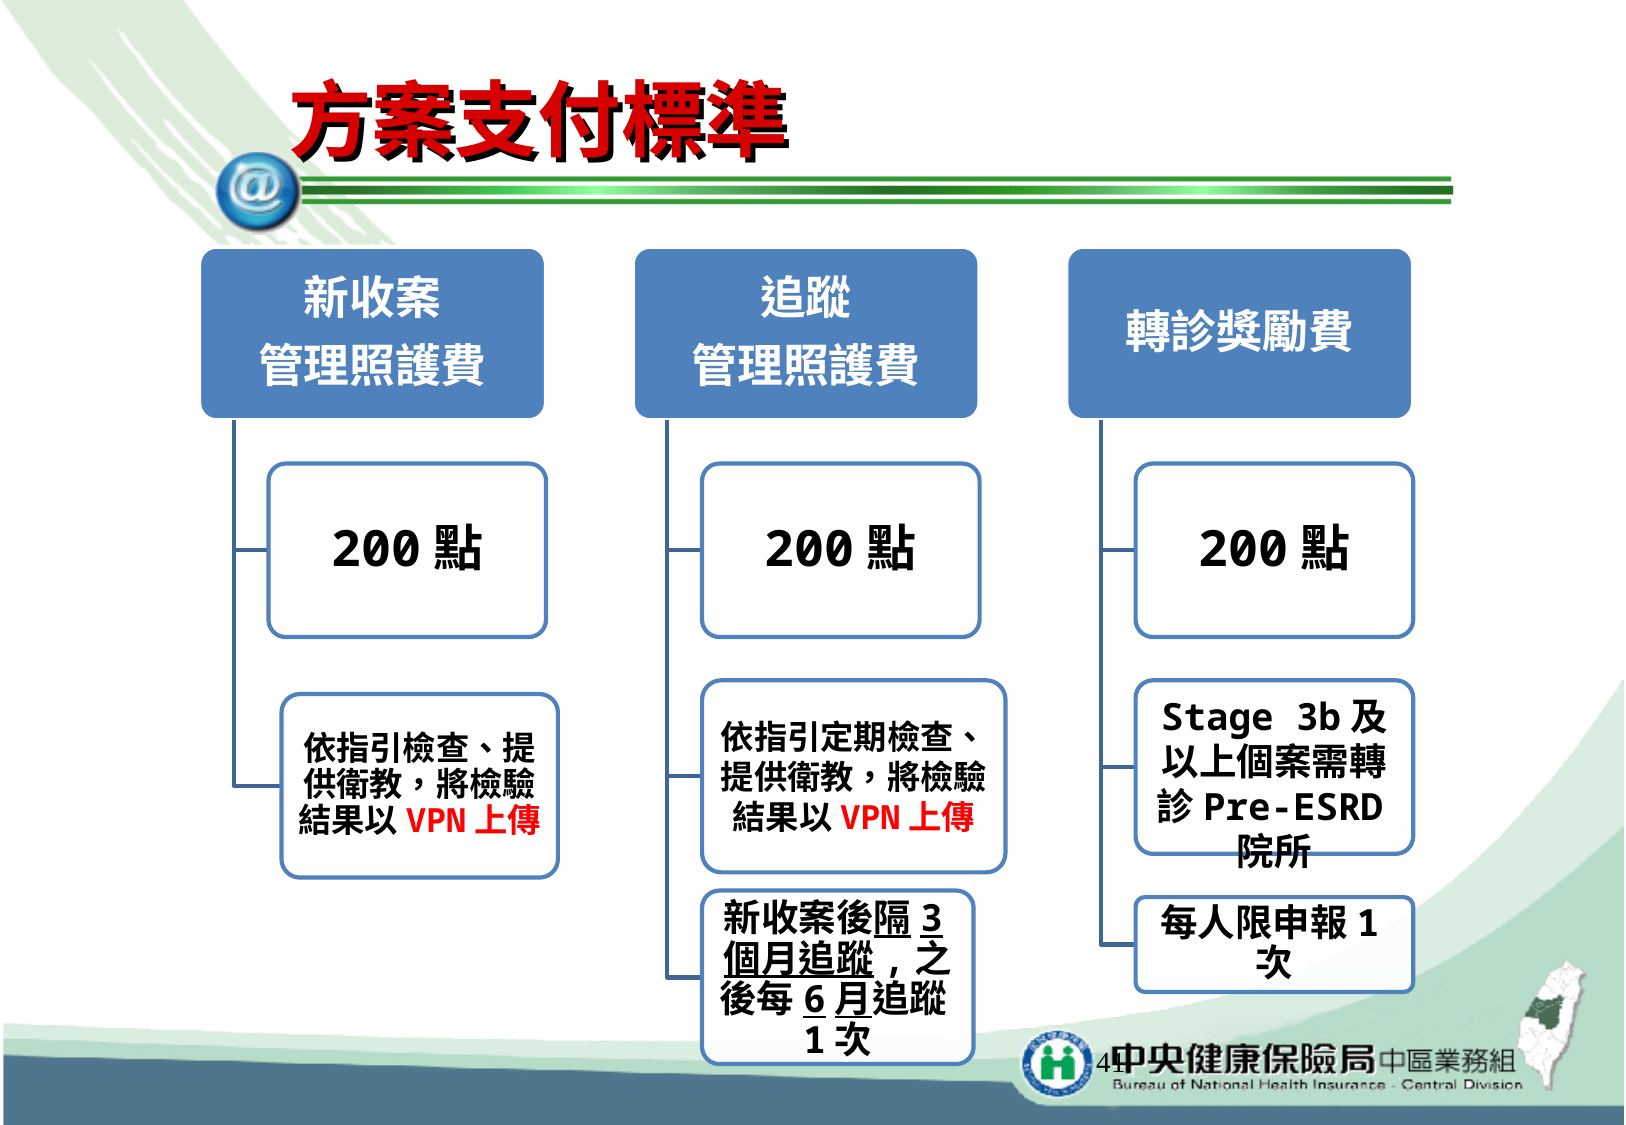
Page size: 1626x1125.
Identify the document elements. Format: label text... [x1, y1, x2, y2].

text_box 依指引定期檢查、提供衛教，將檢驗結果以VPN上傳 [702, 680, 1006, 873]
text_box 每人限申報1次 [1135, 897, 1414, 992]
text_box 追蹤 管理照護費 [632, 246, 980, 421]
text_box 轉診獎勵費 [1066, 246, 1414, 421]
text_box 200點 [1135, 463, 1414, 638]
text_box 200點 [268, 463, 547, 638]
text_box [1081, 1023, 1596, 1099]
title 方案支付標準 [273, 23, 1258, 211]
text_box 依指引檢查、提供衛教，將檢驗結果以VPN上傳 [281, 694, 558, 878]
text_box 200點 [702, 463, 980, 638]
text_box Stage 3b及以上個案需轉診Pre-ESRD院所 [1135, 680, 1414, 854]
text_box 新收案後隔3個月追蹤,之後每6月追蹤1次 [702, 890, 974, 1065]
text_box 新收案 管理照護費 [199, 246, 546, 421]
